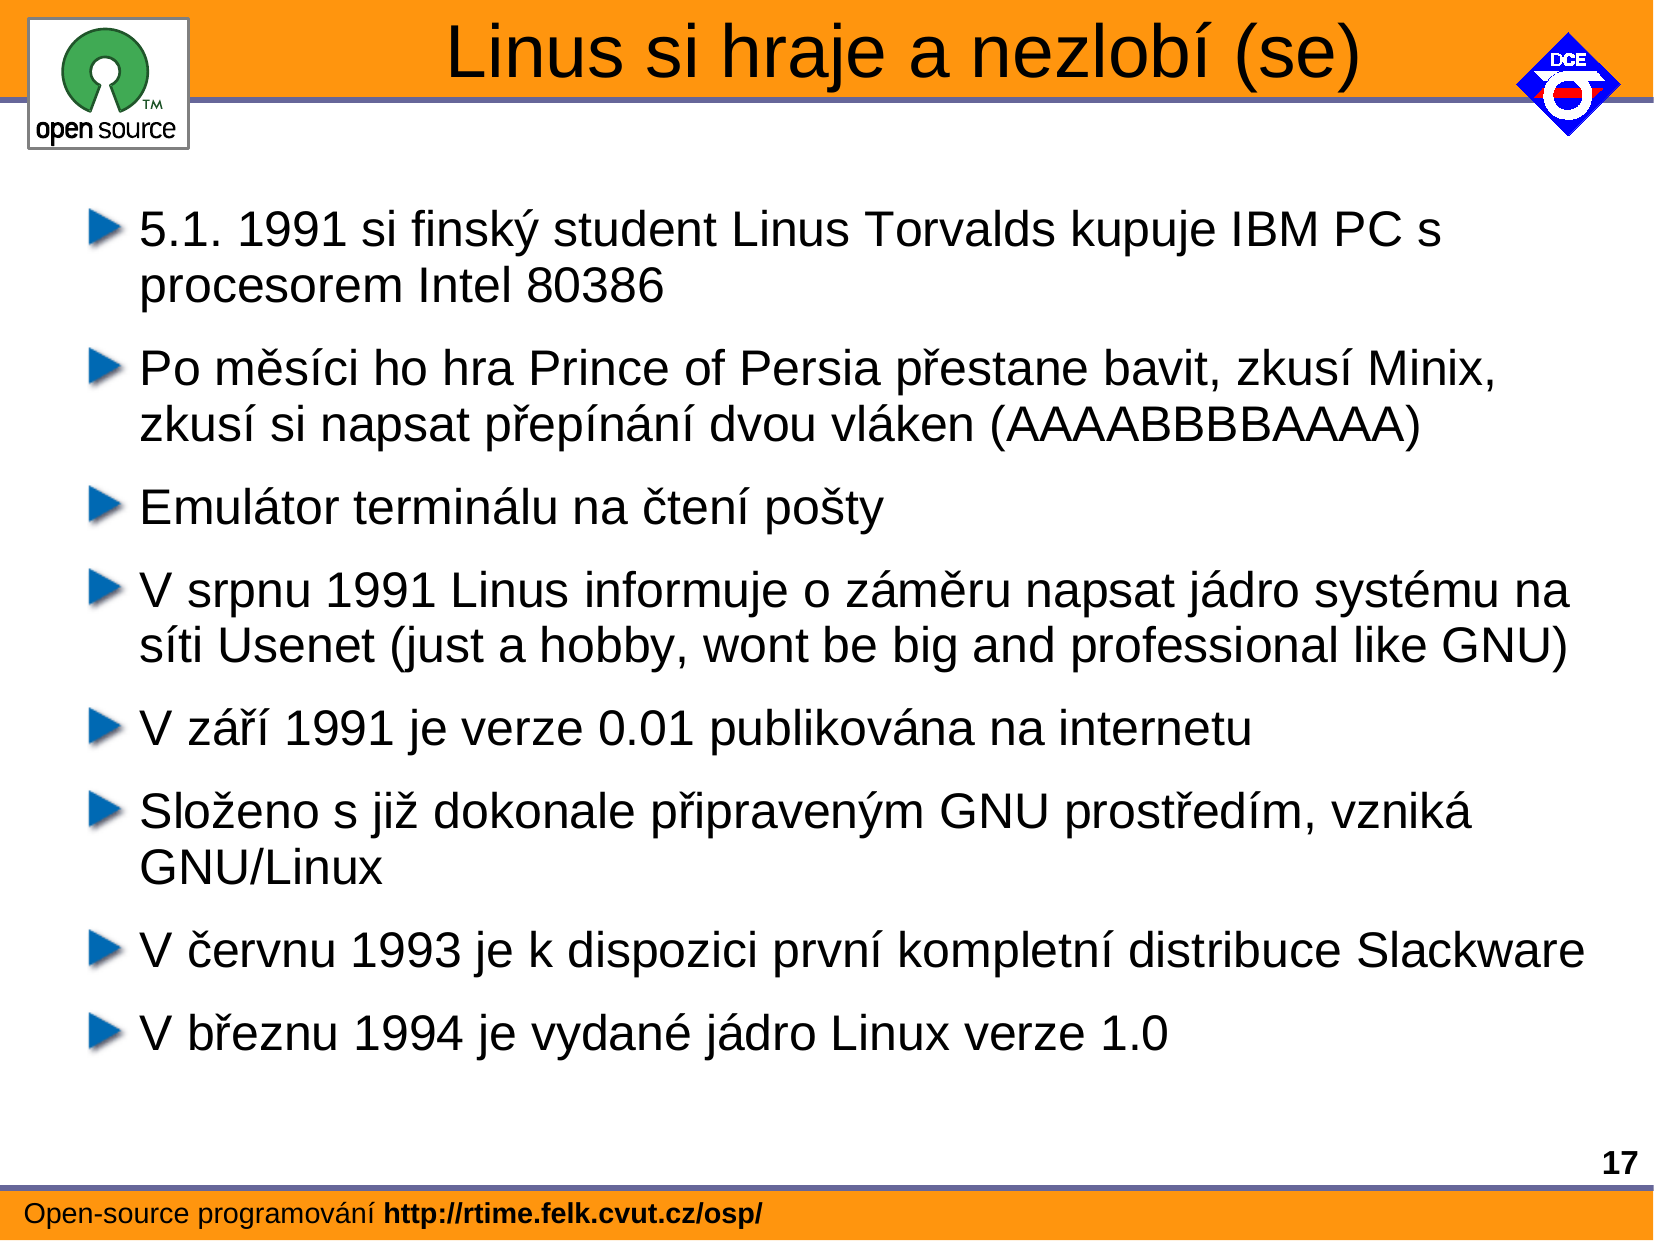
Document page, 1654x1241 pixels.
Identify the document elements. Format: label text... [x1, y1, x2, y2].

list 5.1. 1991 si finský student Linus Torvalds kupuje IBM PC s procesorem Intel 80386 Po měsíci ho hra Prince of Persia přestane bavit, zkusí Minix, zkusí si napsat přepínání dvou vláken (AAAABBBBAAAA) Emulátor terminálu na čtení pošty V srpnu 1991 Linus informuje o záměru napsat jádro systému na síti Usenet (just a hobby, wont be big and professional like GNU) V září 1991 je verze 0.01 publikována na internetu Složeno s již dokonale připraveným GNU prostředím, vzniká GNU/Linux V červnu 1993 je k dispozici první kompletní distribuce Slackware V březnu 1994 je vydané jádro Linux verze 1.0 [68, 201, 1592, 1137]
title Linus si hraje a nezlobí (se) [178, 4, 1631, 98]
